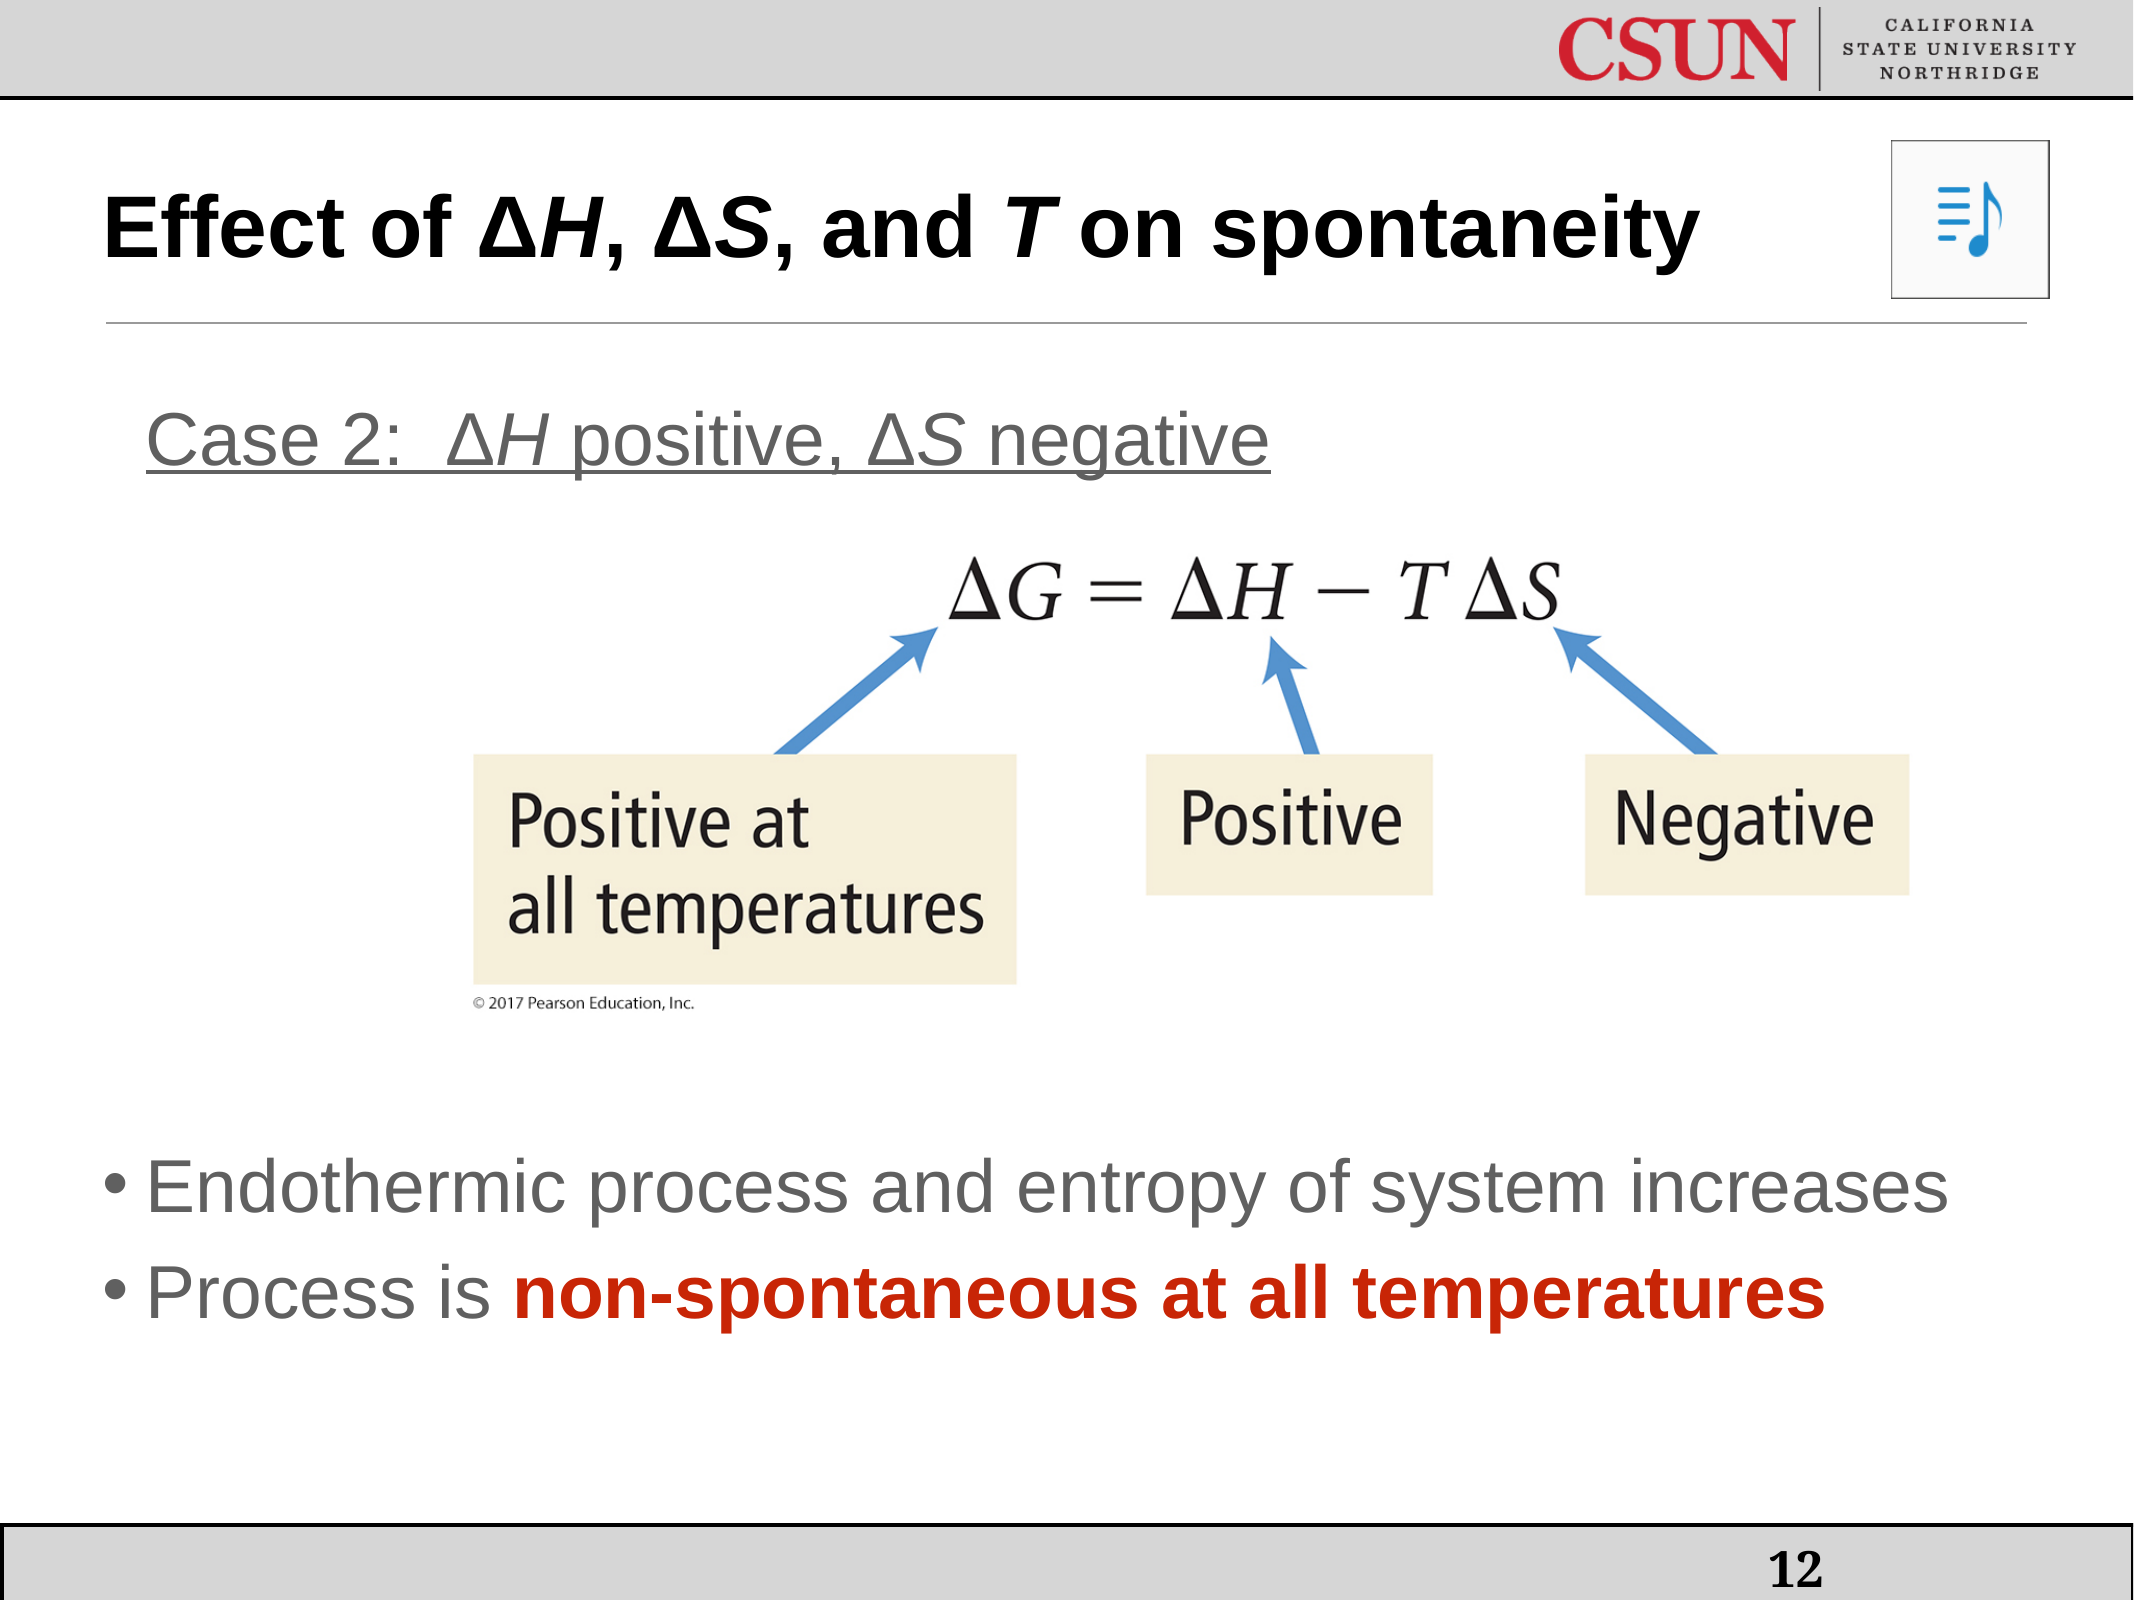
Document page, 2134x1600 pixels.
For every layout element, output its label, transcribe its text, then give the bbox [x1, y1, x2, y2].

list Case 2: ΔH positive, ΔS negative Endothermic process and entropy of system increases Process is non-spontaneous at all temperatures [93, 382, 2040, 1465]
title Effect of ΔH, ΔS, and T on spontaneity [93, 104, 2040, 284]
text_box [1890, 139, 2051, 301]
picture [462, 545, 1921, 1019]
picture [1559, 7, 2076, 91]
